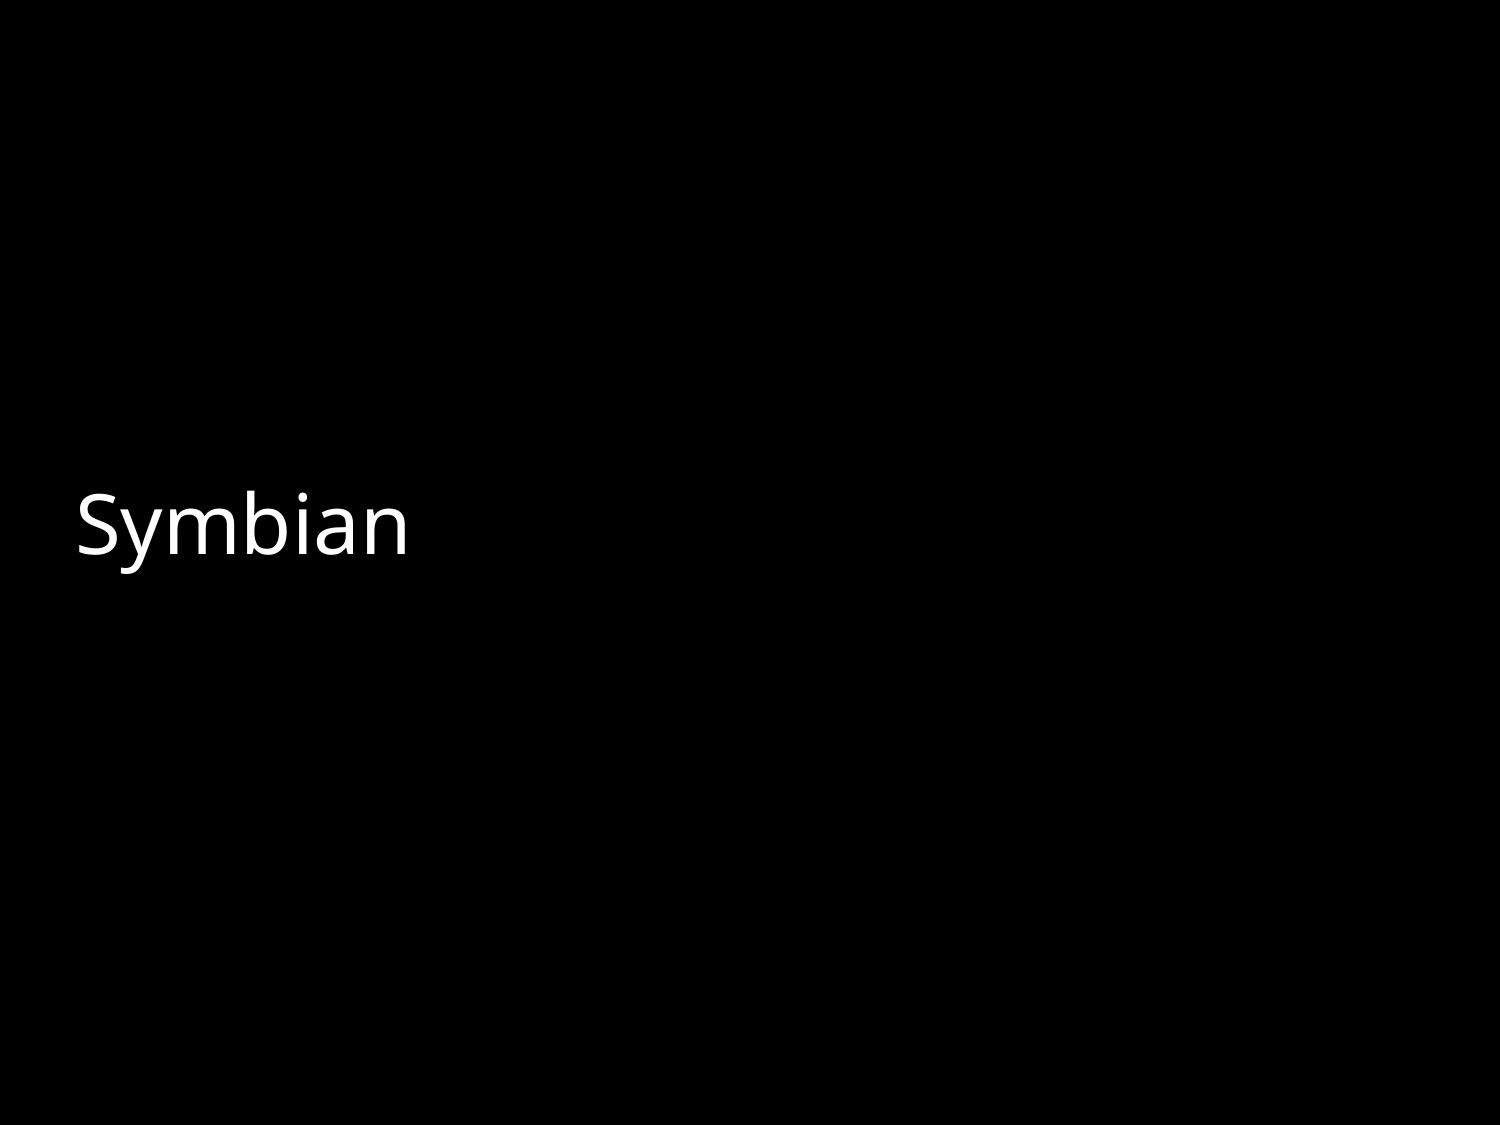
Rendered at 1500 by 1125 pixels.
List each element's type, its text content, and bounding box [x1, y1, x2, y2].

title Symbian [75, 428, 1414, 616]
